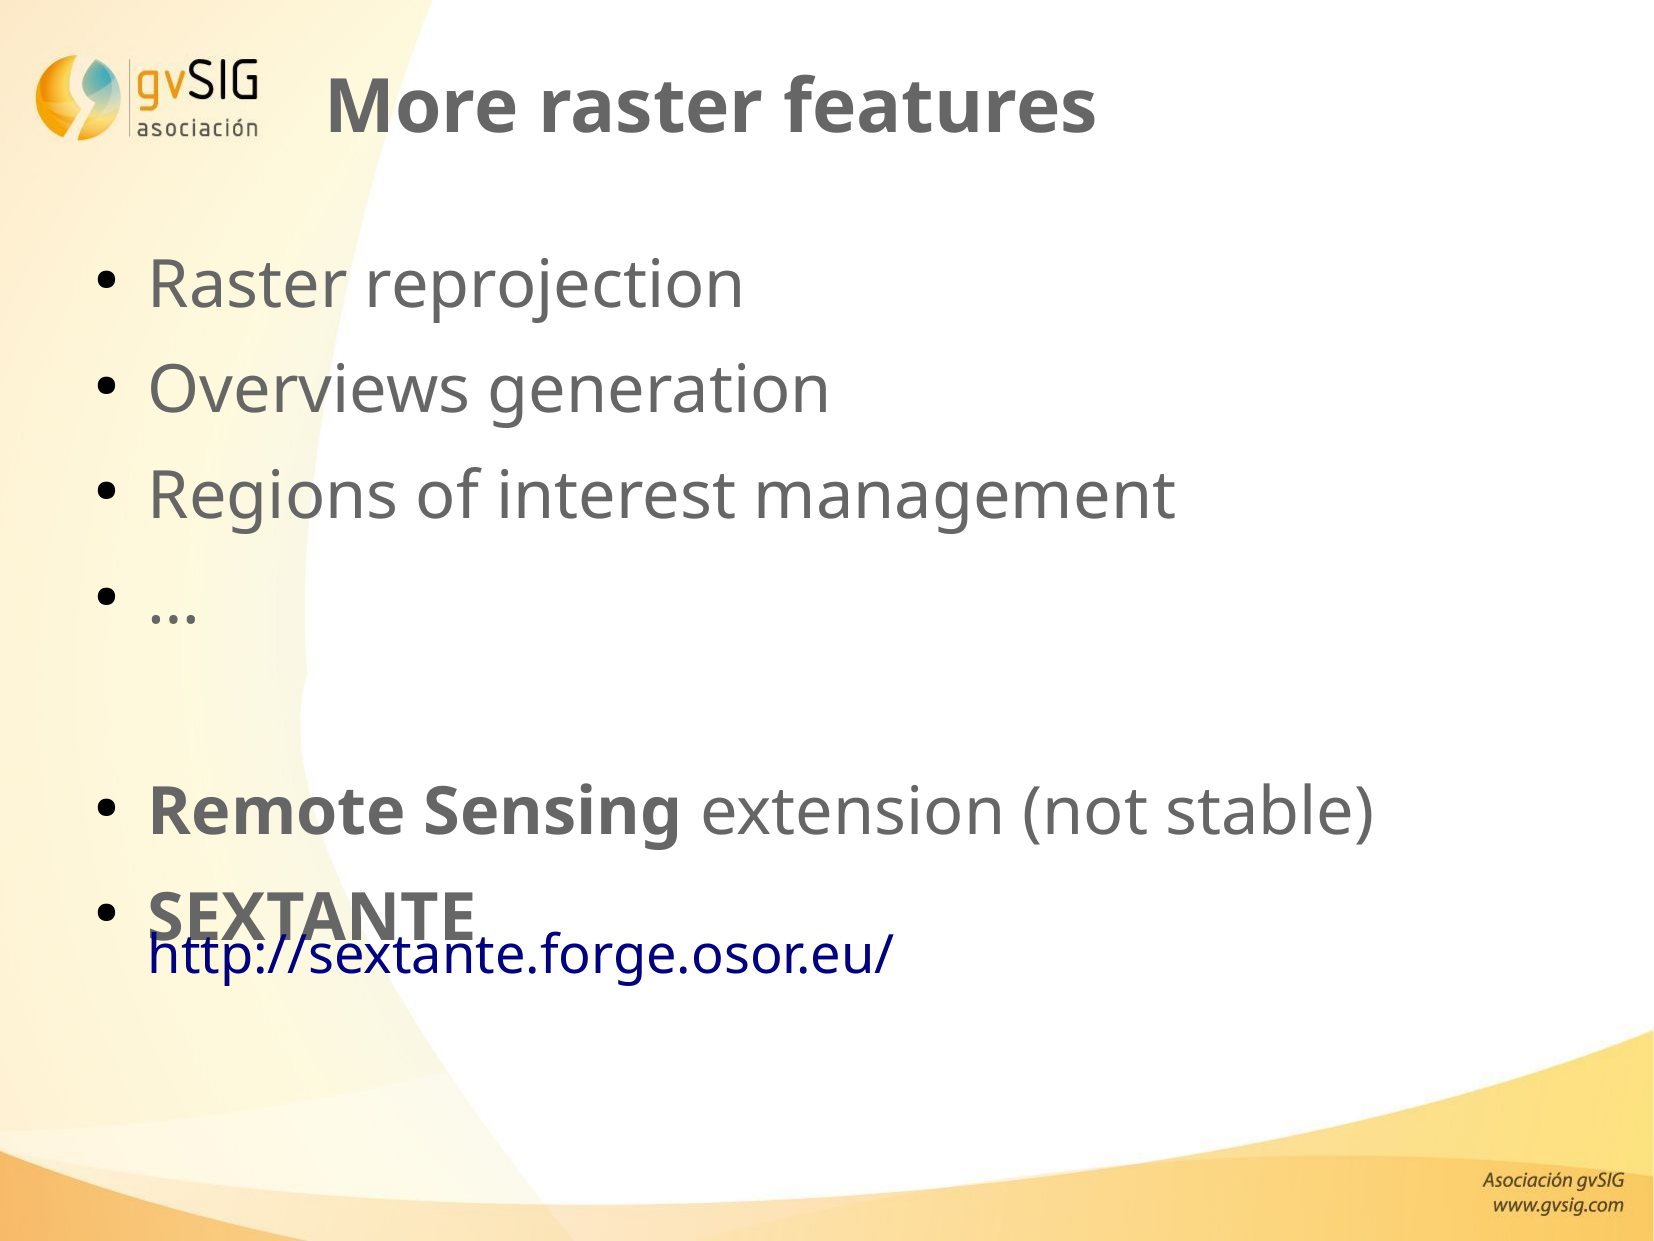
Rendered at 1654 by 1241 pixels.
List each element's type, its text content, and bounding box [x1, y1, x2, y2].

list Raster reprojection Overviews generation Regions of interest management … Remote Sensing extension (not stable) SEXTANTE [76, 236, 1565, 1055]
title More raster features [324, 29, 1625, 178]
text_box http://sextante.forge.osor.eu/ [147, 915, 1258, 997]
picture [0, 0, 1654, 1241]
